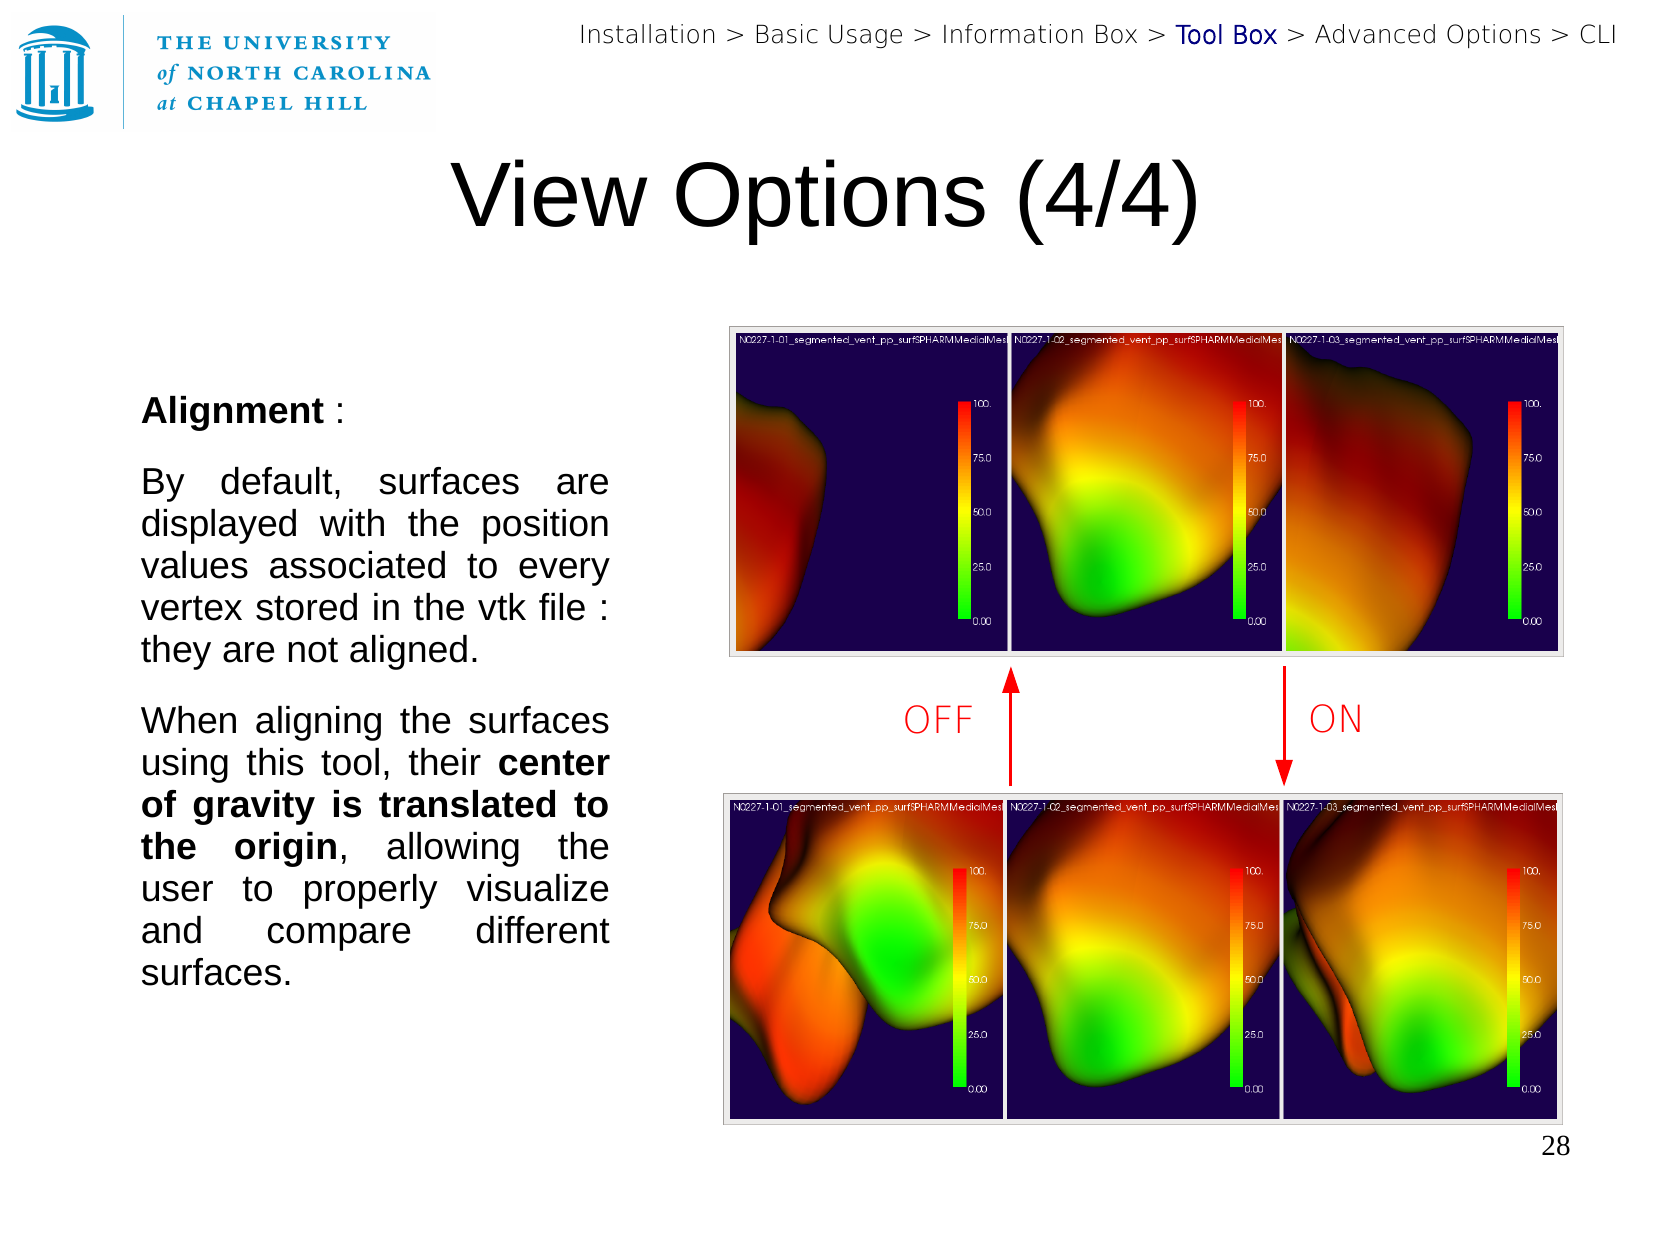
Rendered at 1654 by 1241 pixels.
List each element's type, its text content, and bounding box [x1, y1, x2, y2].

title View Options (4/4) [82, 90, 1571, 298]
text_box Installation > Basic Usage > Information Box > Tool Box > Advanced Options > CLI [564, 12, 1654, 58]
picture [723, 793, 1563, 1126]
picture [11, 12, 436, 132]
text_box ON [1293, 690, 1381, 749]
list Alignment : By default, surfaces are displayed with the position values associated to every vertex stored in the vtk file : they are not aligned. When aligning the surfaces using this tool, their center of gravity is translated to the origin, allowing the user to properly visualize and compare different surfaces. [70, 389, 611, 1215]
picture [729, 326, 1564, 657]
text_box OFF [887, 691, 990, 751]
